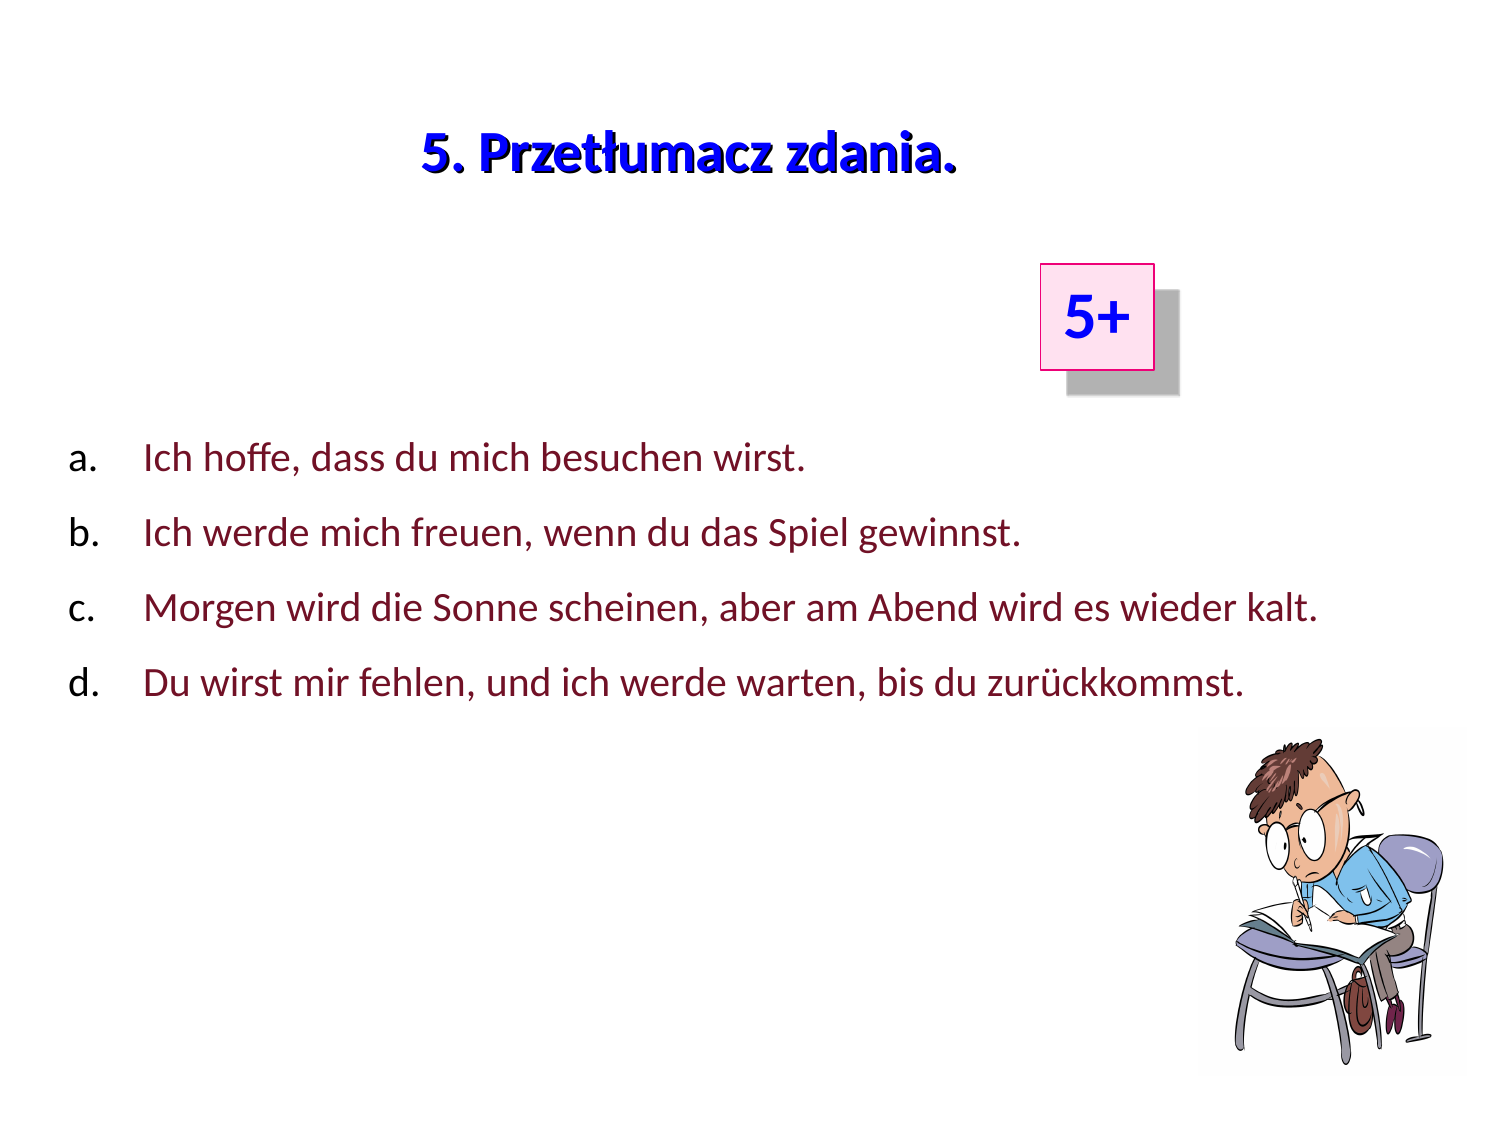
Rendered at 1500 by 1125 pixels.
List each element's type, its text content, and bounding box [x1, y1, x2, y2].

text_box Ich hoffe, dass du mich besuchen wirst. Ich werde mich freuen, wenn du das Spiel gewinnst. Morgen wird die Sonne scheinen, aber am Abend wird es wieder kalt. Du wirst mir fehlen, und ich werde warten, bis du zurückkommst. [53, 397, 1475, 708]
text_box 5. Przetłumacz zdania. [406, 106, 973, 191]
picture [1198, 727, 1467, 1076]
text_box 5+ [1040, 263, 1155, 371]
